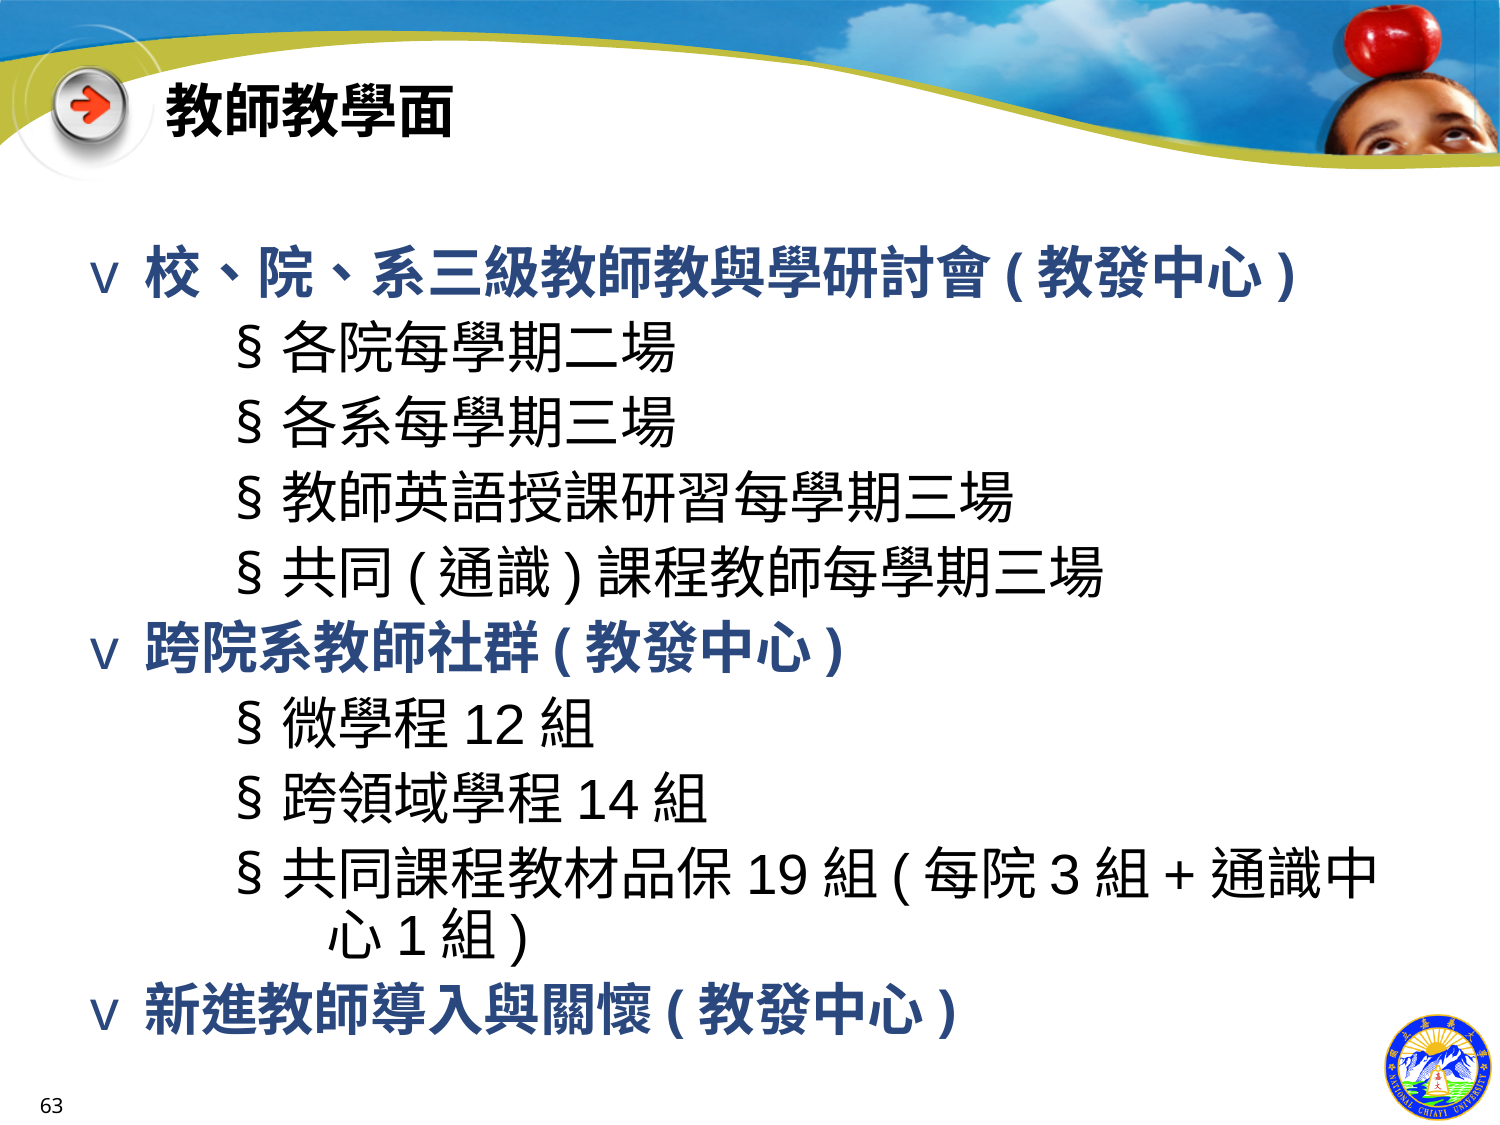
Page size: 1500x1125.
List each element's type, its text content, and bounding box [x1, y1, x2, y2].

text_box [24, 1084, 376, 1125]
list 校、院、系三級教師教與學研討會(教發中心) 各院每學期二場 各系每學期三場 教師英語授課研習每學期三場 共同(通識)課程教師每學期三場 跨院系教師社群(教發中心) 微學程12組 跨領域學程14組 共同課程教材品保19組(每院3組+通識中心1組) 新進教師導入與關懷(教發中心) [75, 237, 1426, 1051]
title 教師教學面 [150, 62, 888, 155]
